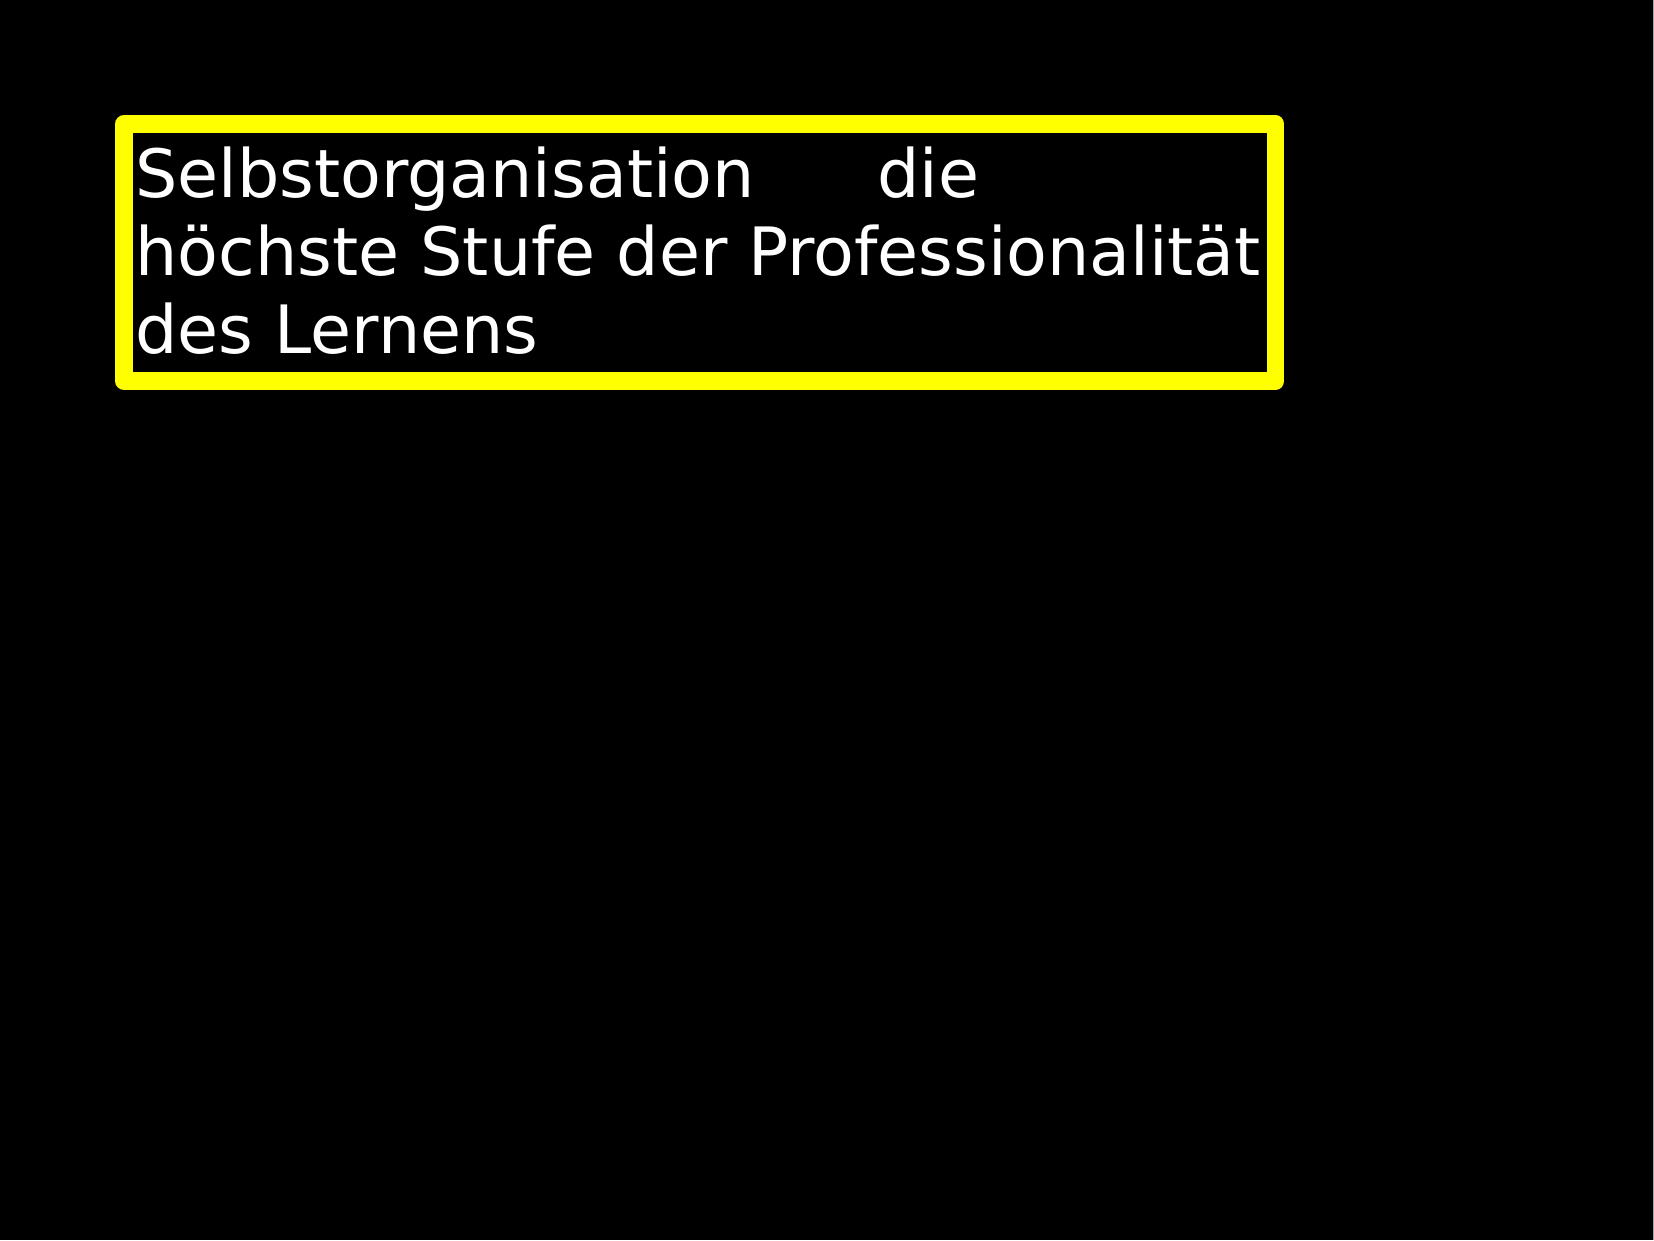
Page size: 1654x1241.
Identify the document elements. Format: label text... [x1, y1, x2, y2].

text_box Selbstorganisation ist die höchste Stufe der Professionalität des Lernens [124, 124, 1276, 382]
